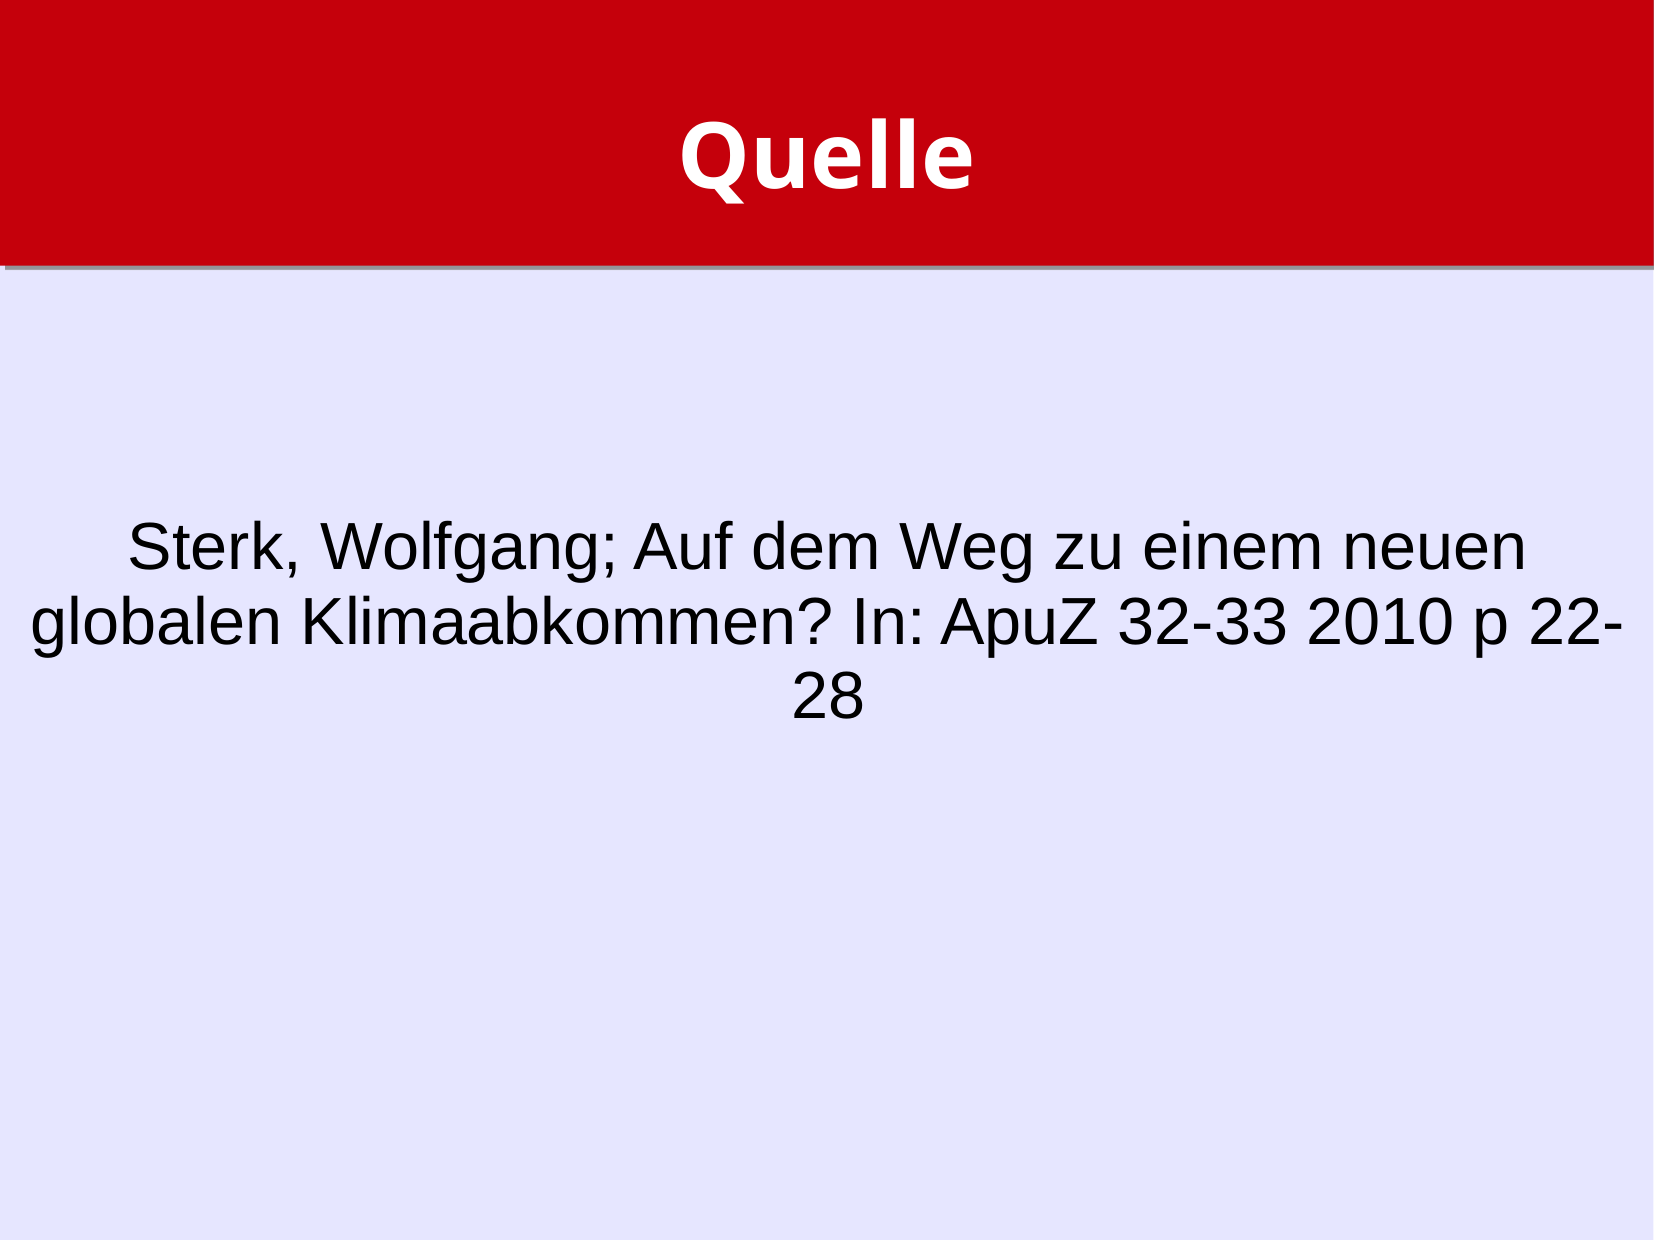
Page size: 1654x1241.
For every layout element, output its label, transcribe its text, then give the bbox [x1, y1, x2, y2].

text_box Sterk, Wolfgang; Auf dem Weg zu einem neuen globalen Klimaabkommen? In: ApuZ 32-33 2010 p 22-28 [12, 508, 1644, 734]
title Quelle [82, 56, 1571, 250]
